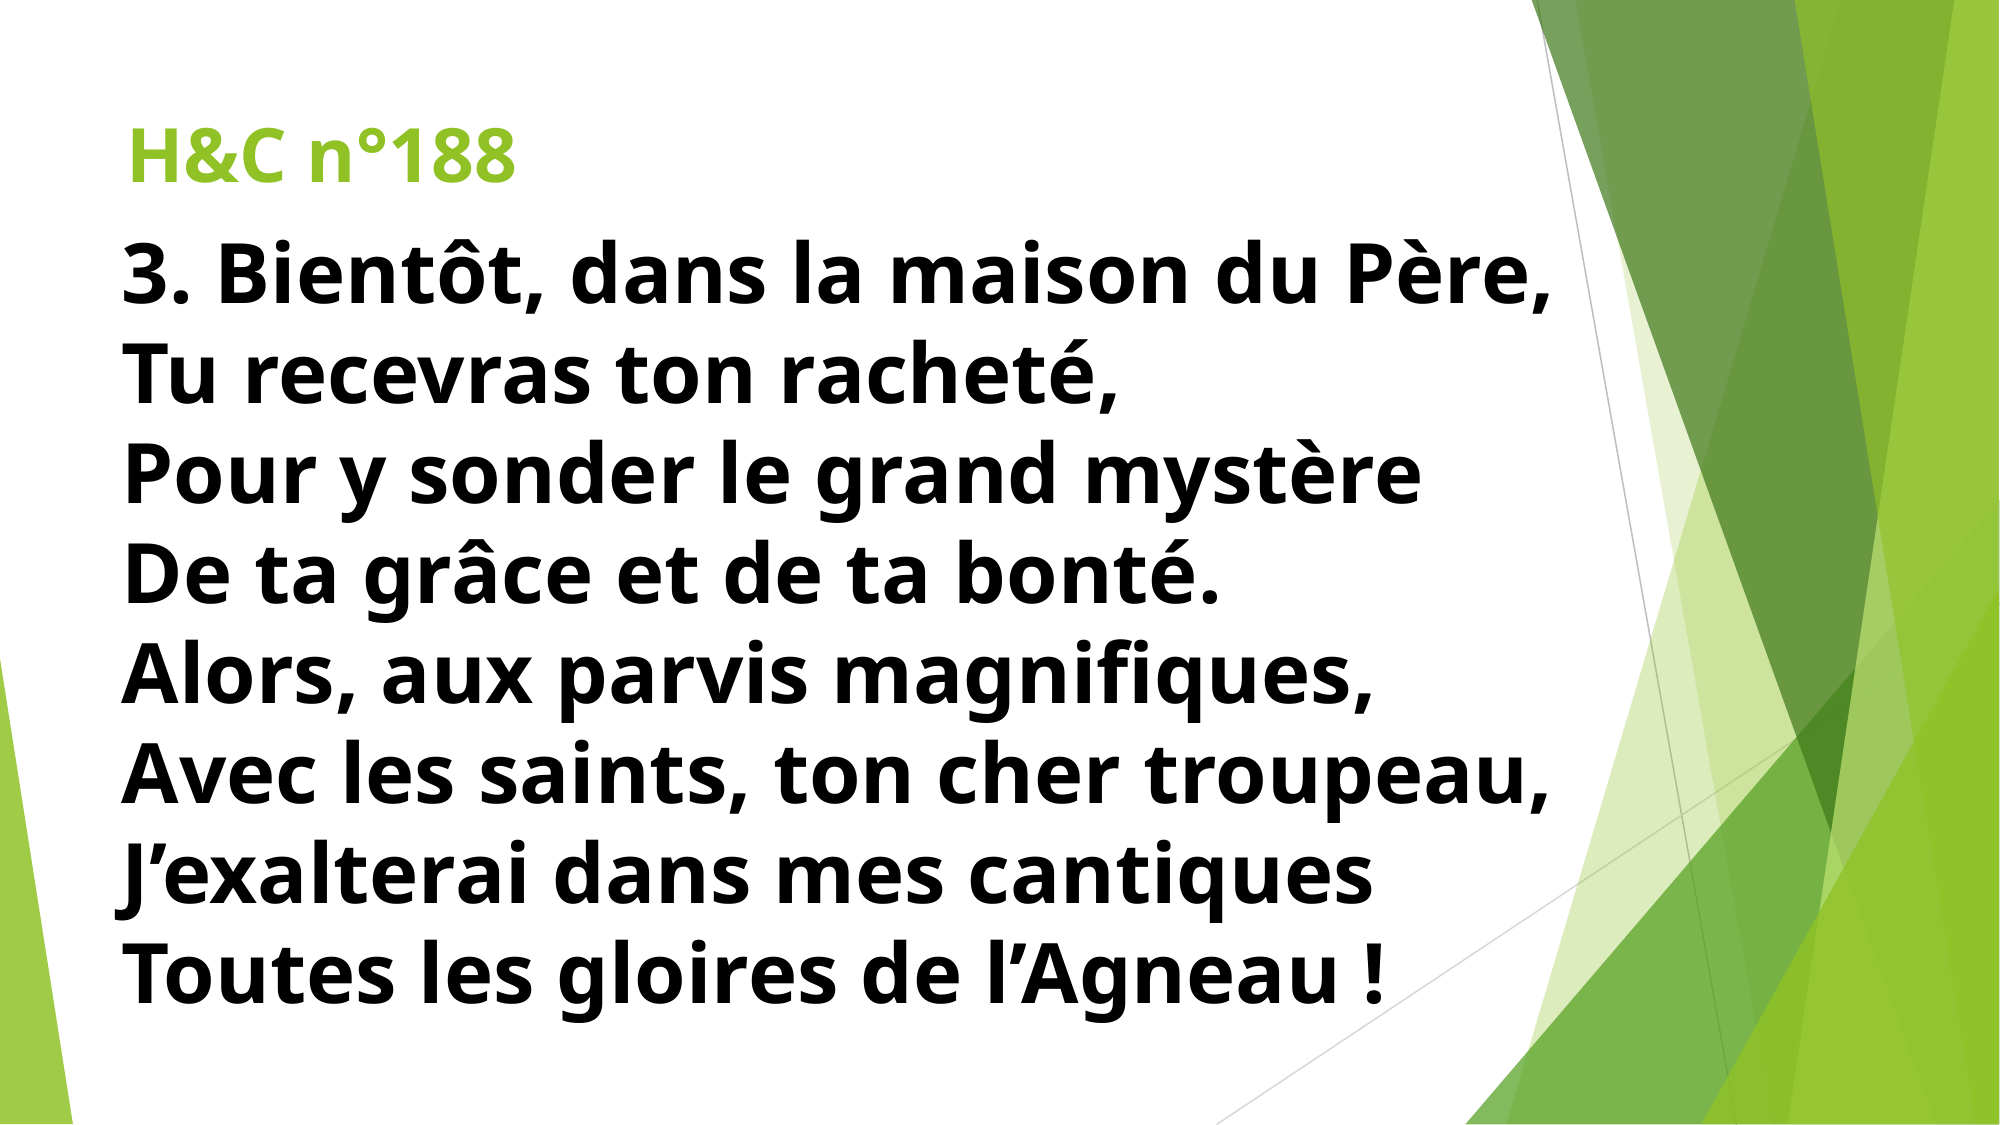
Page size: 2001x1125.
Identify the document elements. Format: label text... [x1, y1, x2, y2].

text_box 3. Bientôt, dans la maison du Père, Tu recevras ton racheté, Pour y sonder le grand mystère De ta grâce et de ta bonté. Alors, aux parvis magnifiques, Avec les saints, ton cher troupeau, J’exalterai dans mes cantiques Toutes les gloires de l’Agneau ! [106, 212, 1949, 1063]
text_box H&C n°188 [111, 99, 1522, 212]
